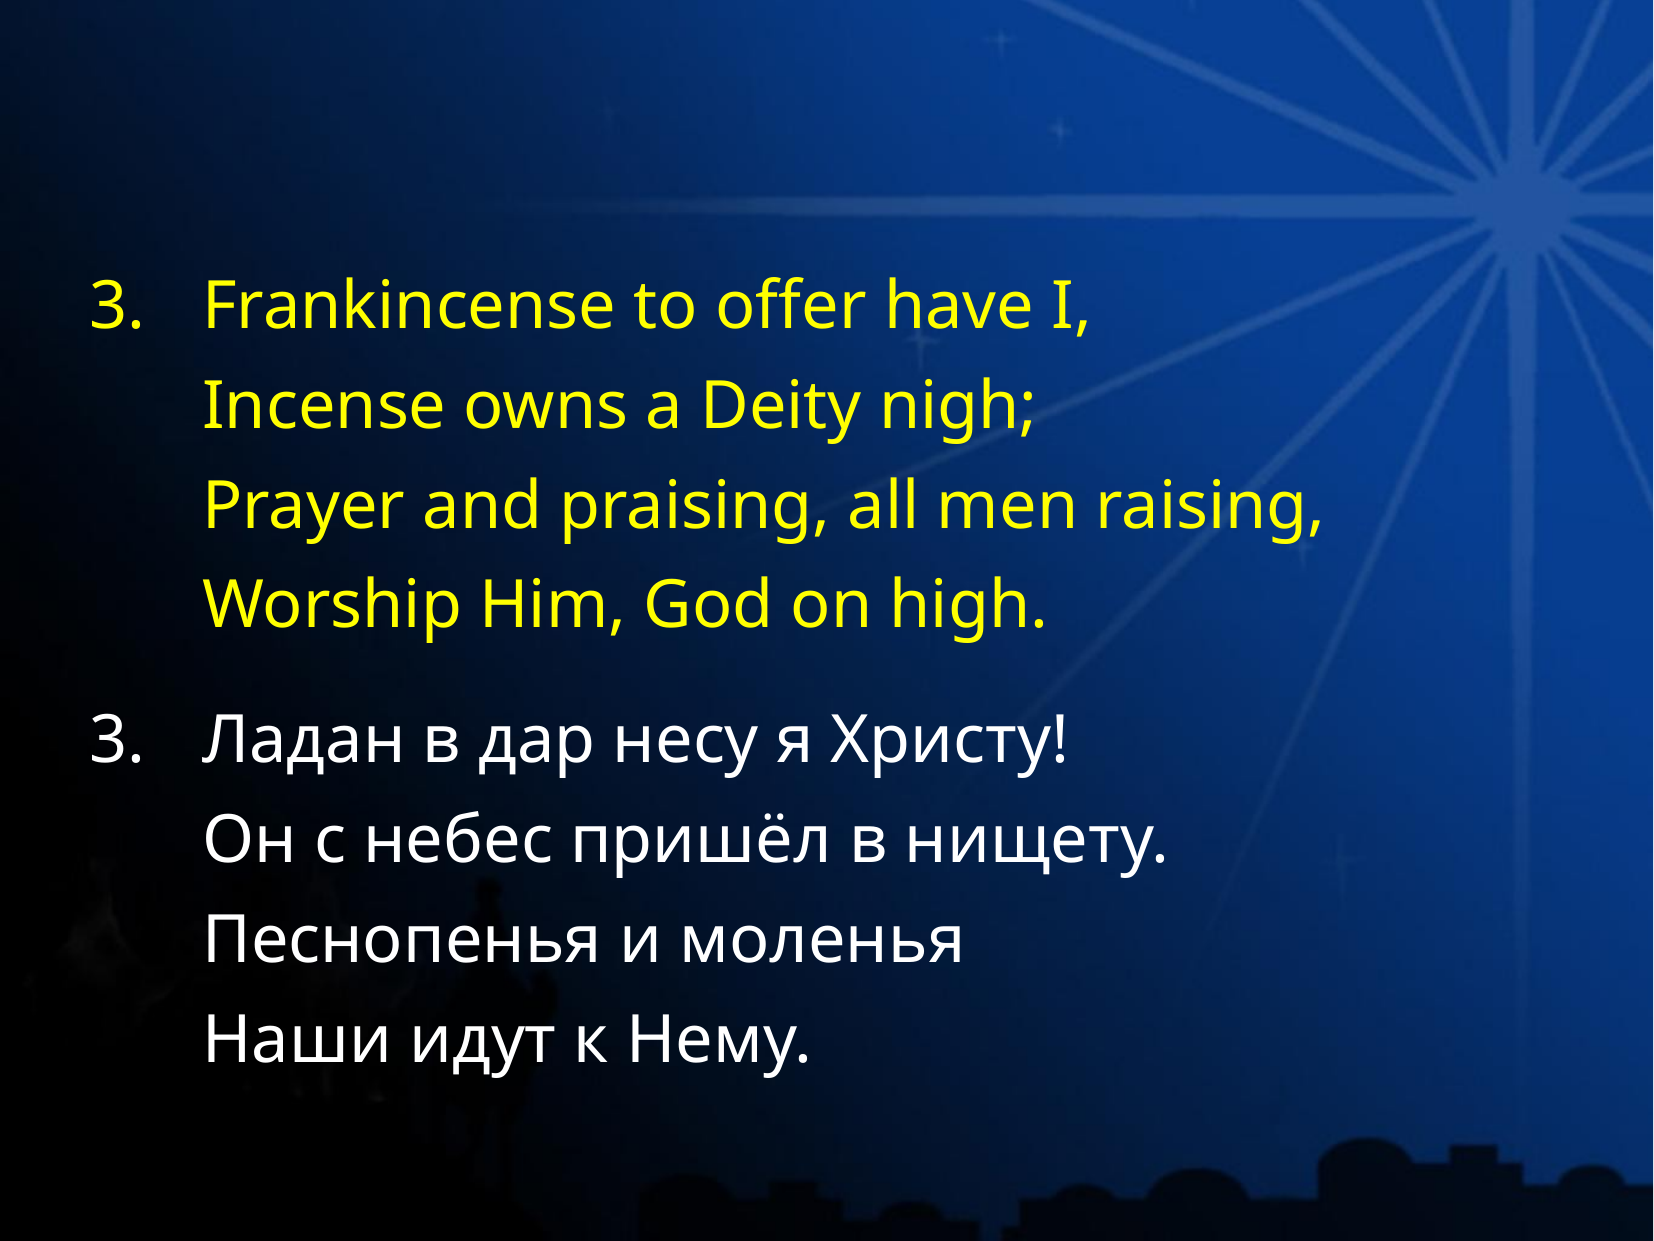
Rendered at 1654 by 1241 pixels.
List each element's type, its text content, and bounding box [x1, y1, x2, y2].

text_box 3. Frankincense to offer have I, Incense owns a Deity nigh; Prayer and praising, all men raising, Worship Him, God on high. [75, 150, 1576, 638]
picture [0, 0, 1654, 1241]
text_box 3. Ладан в дар несу я Христу! Он с небес пришёл в нищету. Песнопенья и моленья Наши идут к Нему. [75, 675, 1576, 1163]
